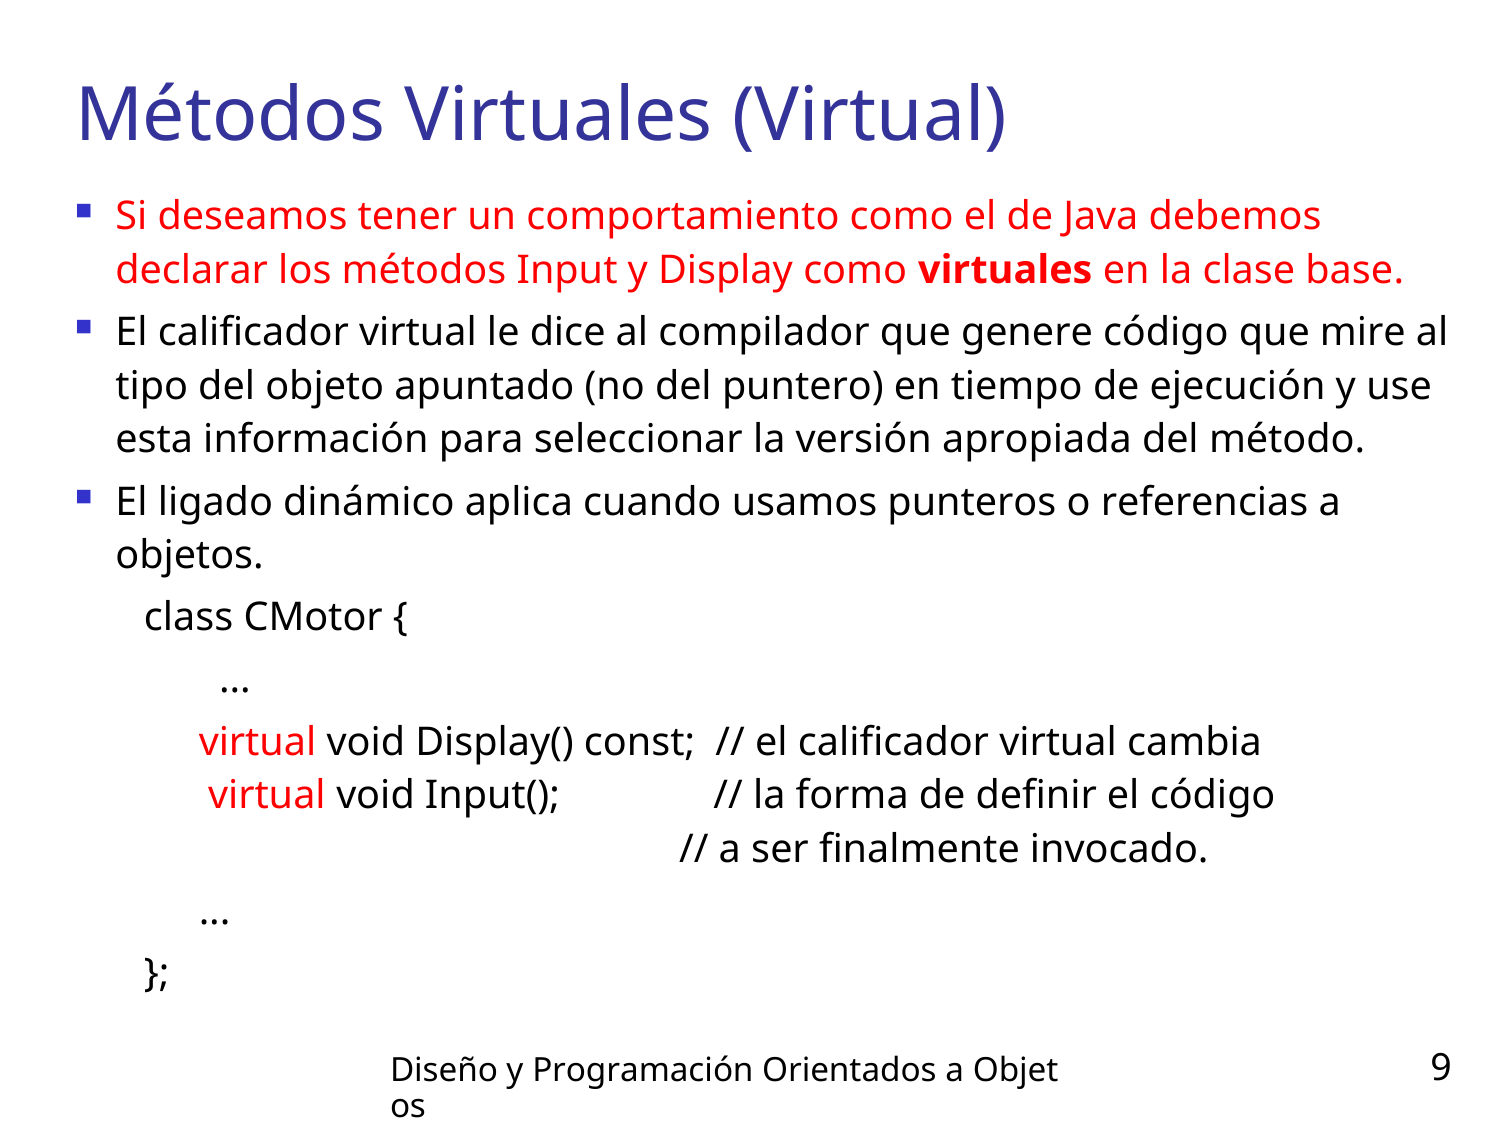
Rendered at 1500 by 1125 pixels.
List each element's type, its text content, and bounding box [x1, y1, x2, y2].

list Si deseamos tener un comportamiento como el de Java debemos declarar los métodos Input y Display como virtuales en la clase base. El calificador virtual le dice al compilador que genere código que mire al tipo del objeto apuntado (no del puntero) en tiempo de ejecución y use esta información para seleccionar la versión apropiada del método. El ligado dinámico aplica cuando usamos punteros o referencias a objetos. class CMotor { ... virtual void Display() const; // el calificador virtual cambia virtual void Input(); // la forma de definir el código // a ser finalmente invocado. ... }; [75, 187, 1462, 1051]
title Métodos Virtuales (Virtual)‏ [75, 25, 1466, 188]
